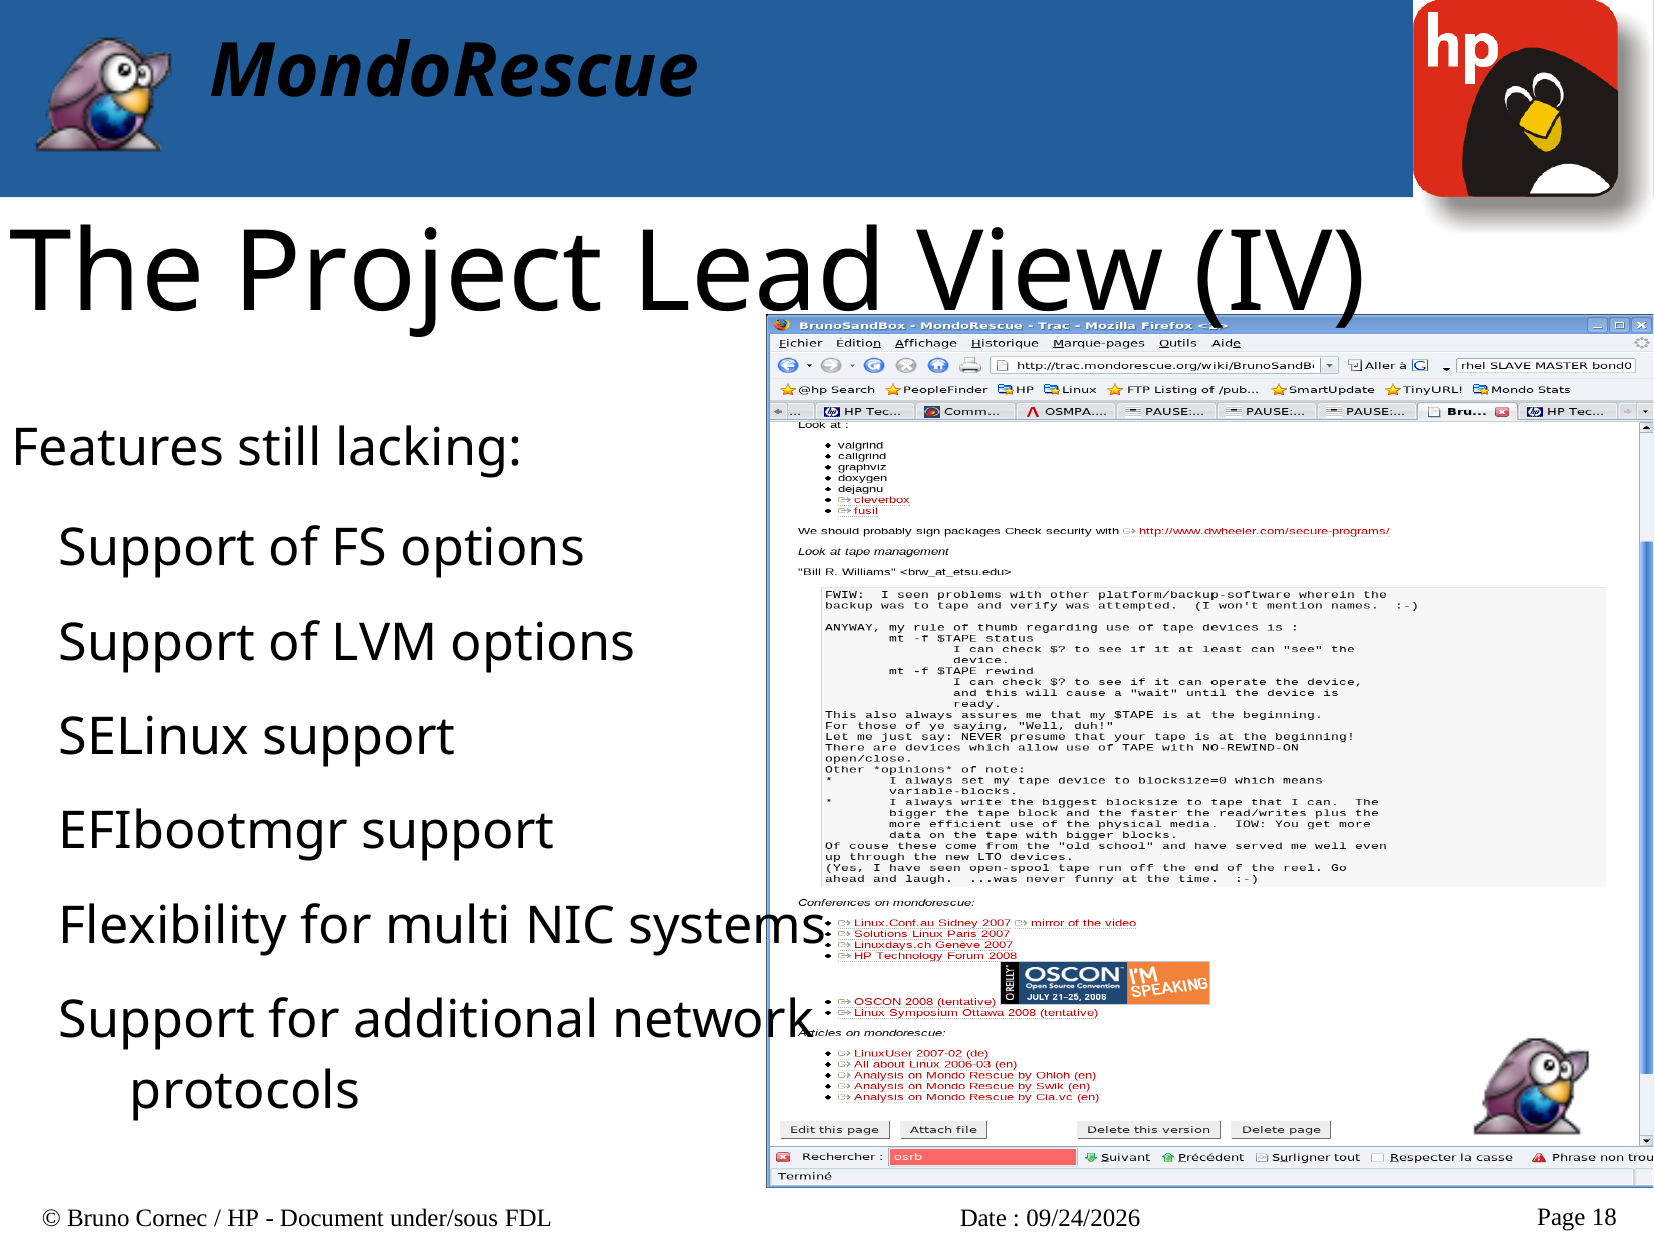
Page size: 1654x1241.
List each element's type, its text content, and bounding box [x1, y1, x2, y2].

picture [766, 314, 1654, 1188]
text_box The Project Lead View (IV) [9, 189, 1420, 330]
picture [0, 0, 211, 199]
picture [1413, 0, 1654, 235]
list Features still lacking: Support of FS options Support of LVM options SELinux support EFIbootmgr support Flexibility for multi NIC systems Support for additional network protocols [0, 410, 874, 1241]
